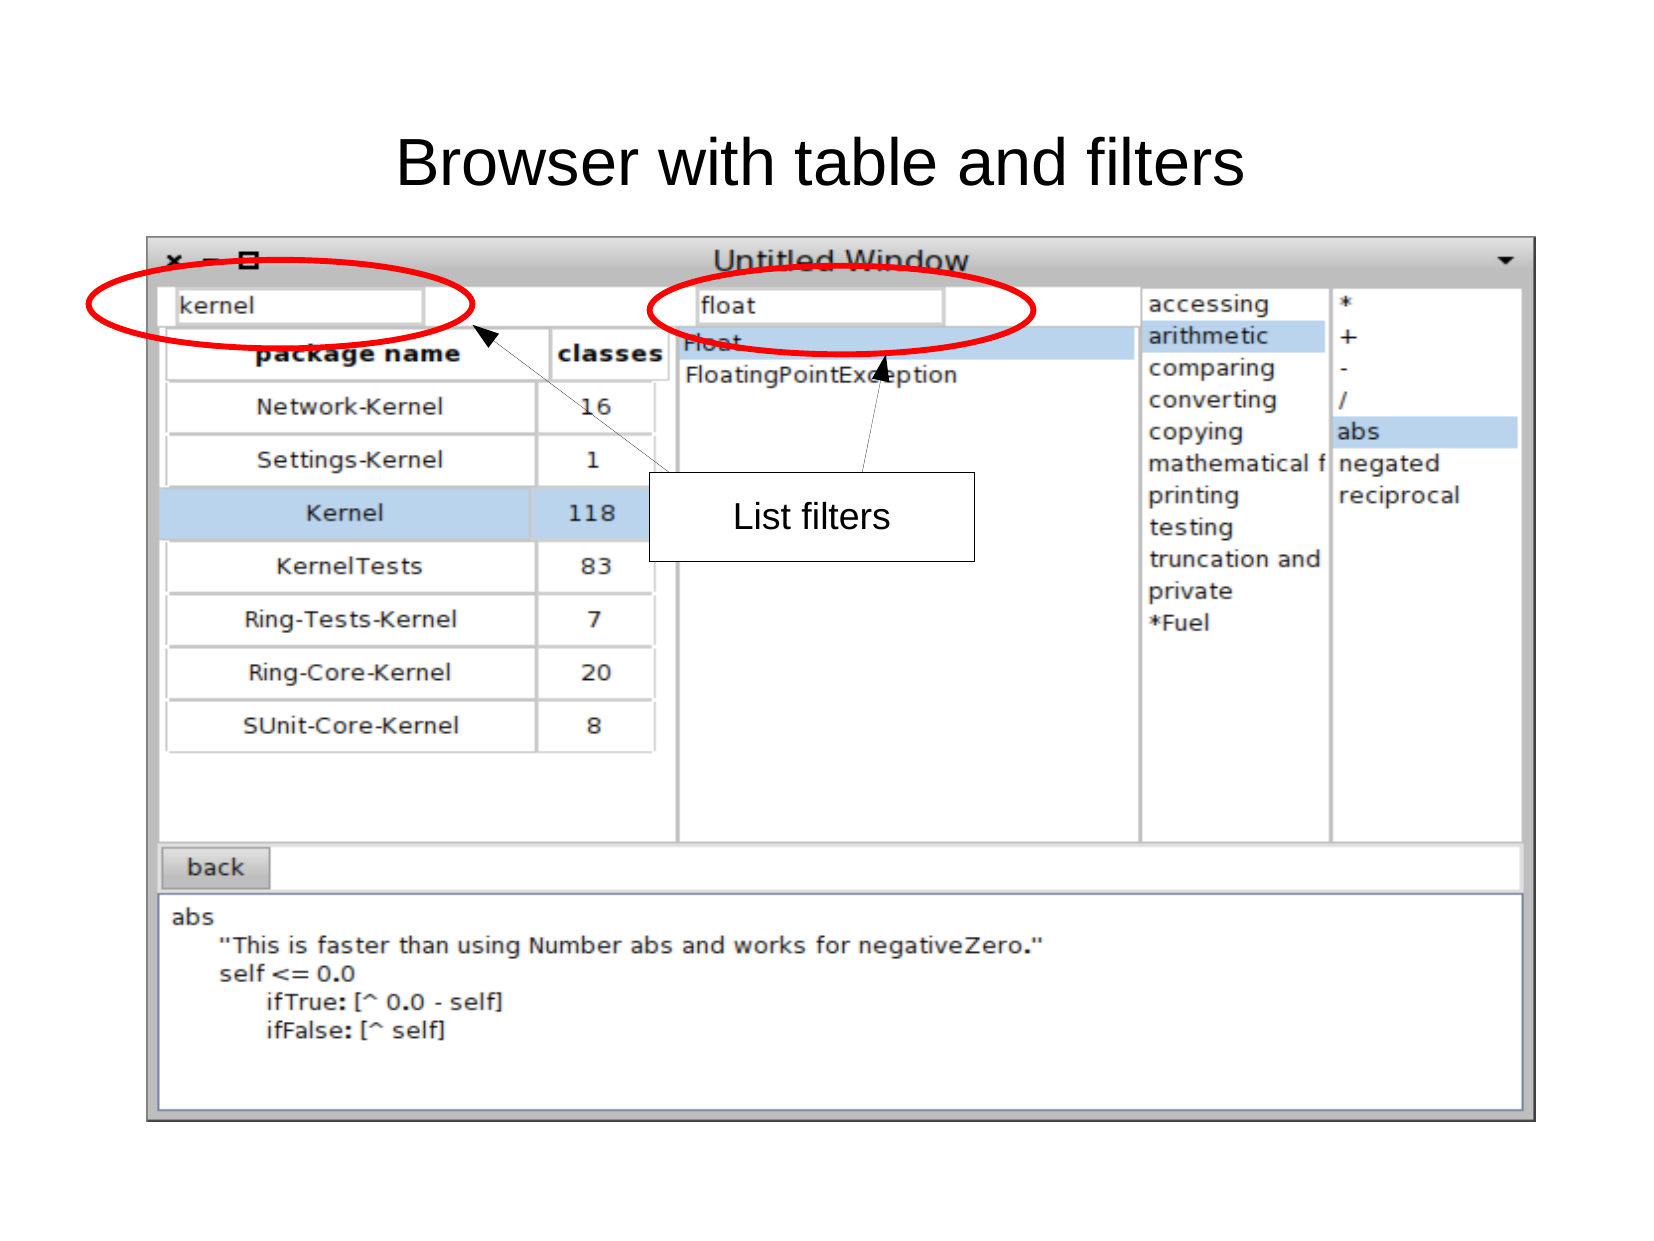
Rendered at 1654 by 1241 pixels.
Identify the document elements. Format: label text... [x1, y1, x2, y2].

text_box List filters [649, 472, 975, 562]
picture [146, 236, 1536, 1123]
title Browser with table and filters [76, 58, 1565, 266]
picture [146, 263, 469, 345]
